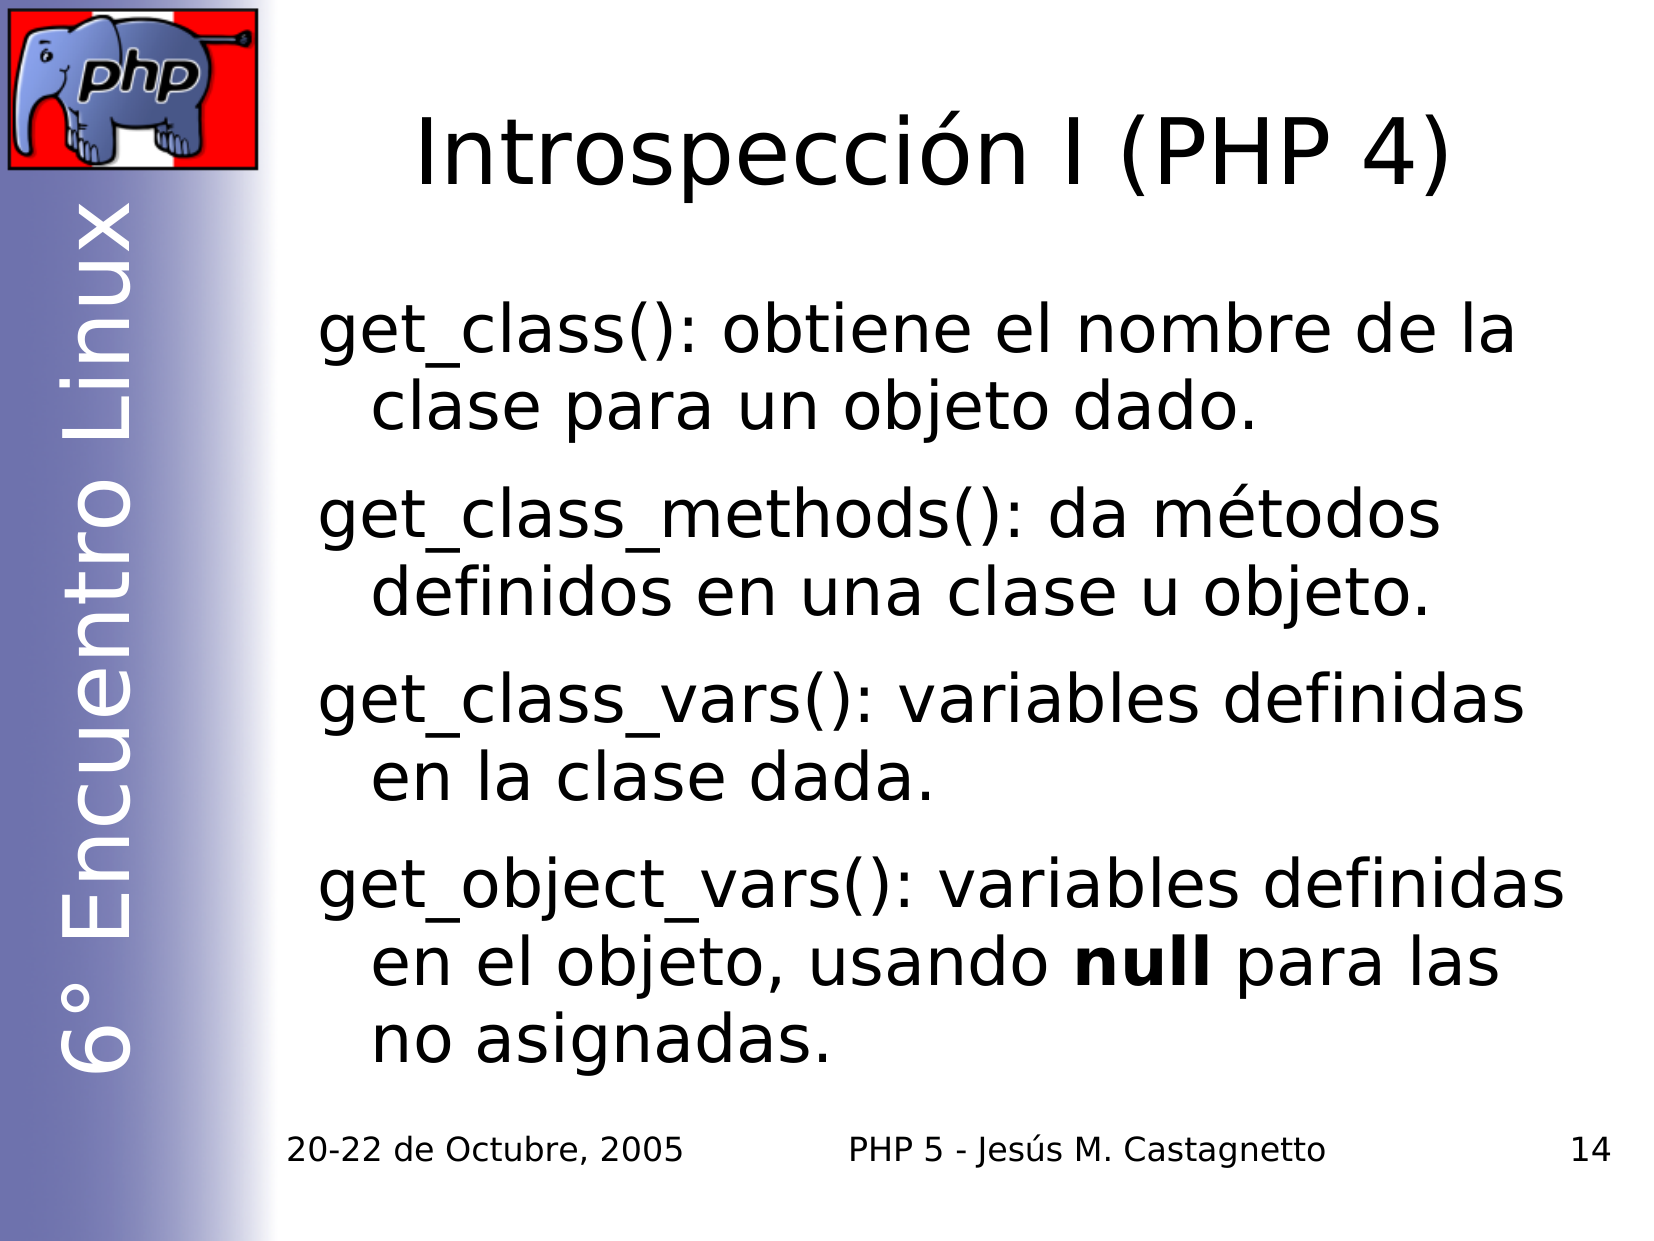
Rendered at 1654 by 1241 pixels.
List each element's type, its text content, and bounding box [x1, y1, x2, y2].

title Introspección I (PHP 4) [300, 49, 1571, 257]
picture [0, 0, 1654, 1241]
list get_class(): obtiene el nombre de la clase para un objeto dado. get_class_methods(): da métodos definidos en una clase u objeto. get_class_vars(): variables definidas en la clase dada. get_object_vars(): variables definidas en el objeto, usando null para las no asignadas. [300, 290, 1571, 1094]
